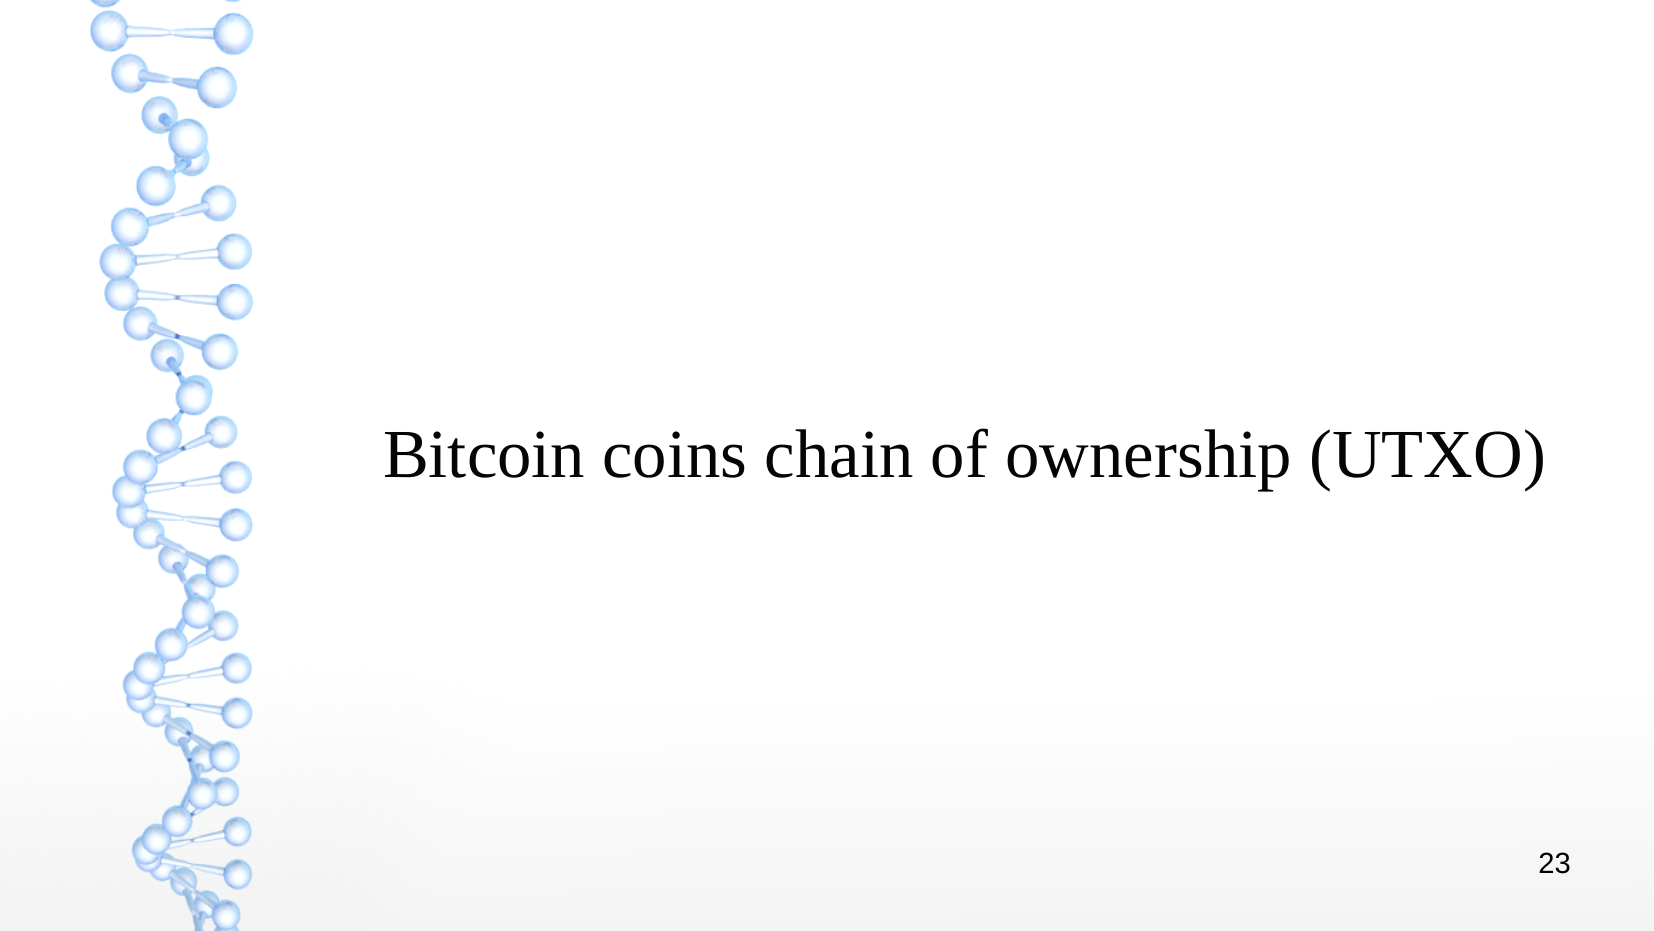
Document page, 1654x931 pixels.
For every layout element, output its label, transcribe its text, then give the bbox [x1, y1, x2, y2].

picture [0, 0, 1654, 931]
title Bitcoin coins chain of ownership (UTXO) [301, 377, 1630, 532]
